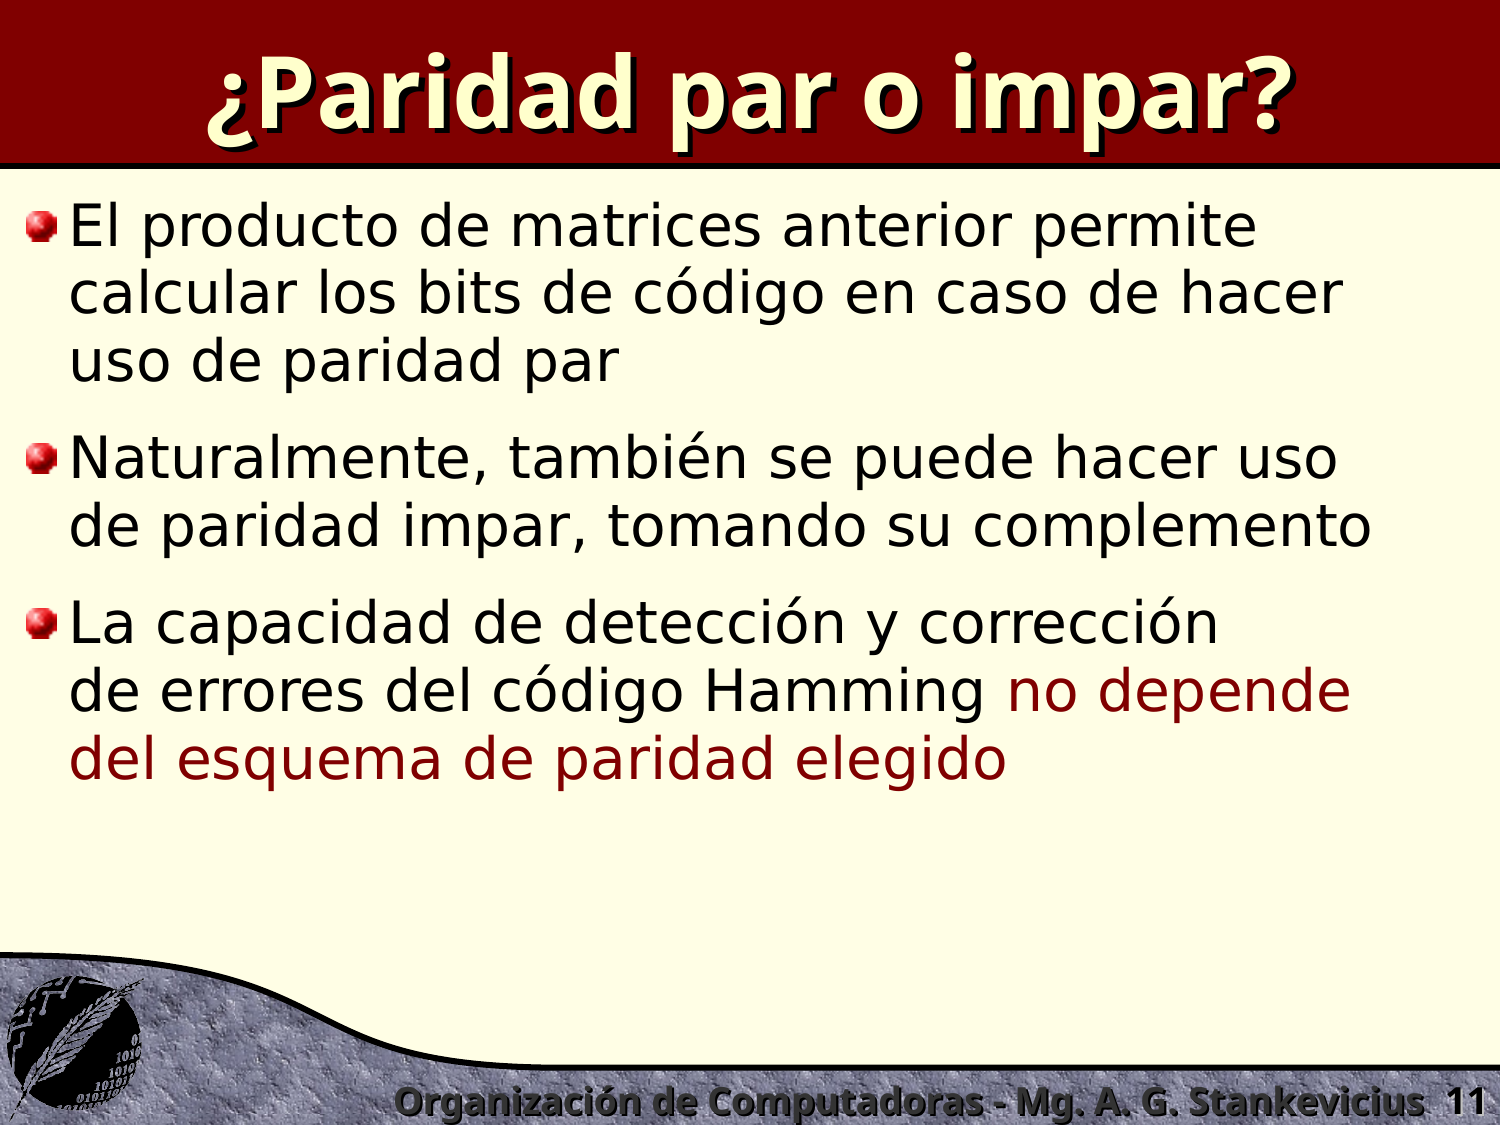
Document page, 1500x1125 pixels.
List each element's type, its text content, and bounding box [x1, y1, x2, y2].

picture [448, 1100, 455, 1110]
picture [0, 959, 1500, 1125]
picture [802, 1100, 806, 1110]
picture [1058, 1100, 1065, 1110]
title ¿Paridad par o impar? [15, 5, 1485, 160]
list El producto de matrices anterior permite calcular los bits de código en caso de hacer uso de paridad par Naturalmente, también se puede hacer uso de paridad impar, tomando su complemento La capacidad de detección y corrección de errores del código Hamming no depende del esquema de paridad elegido [11, 192, 1486, 935]
